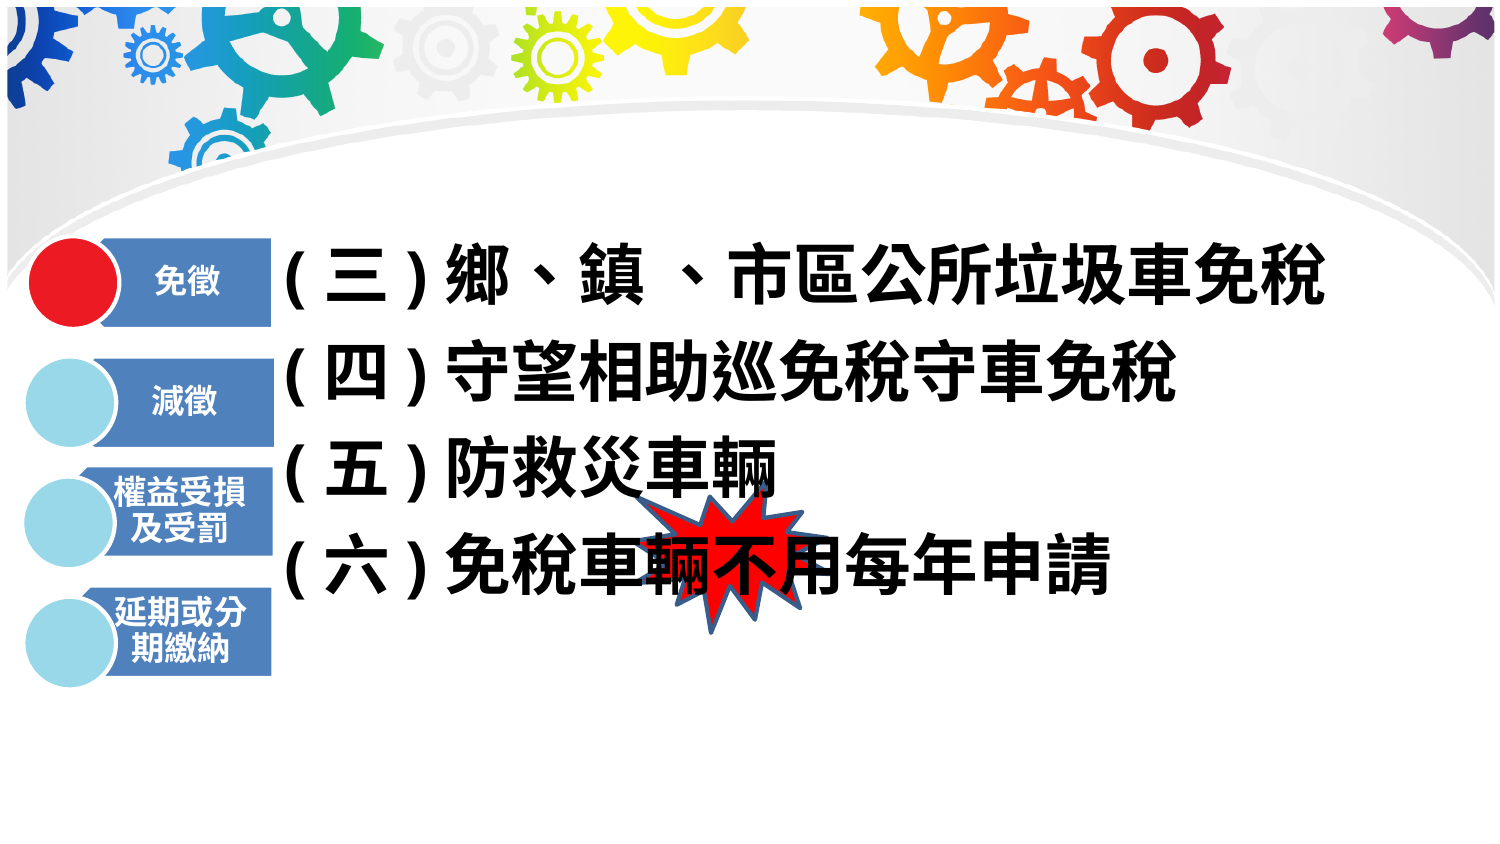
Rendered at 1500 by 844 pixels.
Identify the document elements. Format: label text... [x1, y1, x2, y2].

text_box (三)鄉、鎮 、市區公所垃圾車免稅 (四)守望相助巡免稅守車免稅 (五)防救災車輛 (六)免稅車輛不用每年申請 [269, 128, 1426, 809]
text_box [22, 476, 115, 570]
text_box [23, 356, 117, 450]
text_box 減徵 [89, 356, 277, 450]
text_box [26, 236, 120, 329]
text_box 免徵 [97, 236, 274, 329]
text_box 權益受損及受罰 [75, 465, 275, 558]
text_box 延期或分期繳納 [78, 585, 274, 679]
text_box [23, 596, 116, 690]
